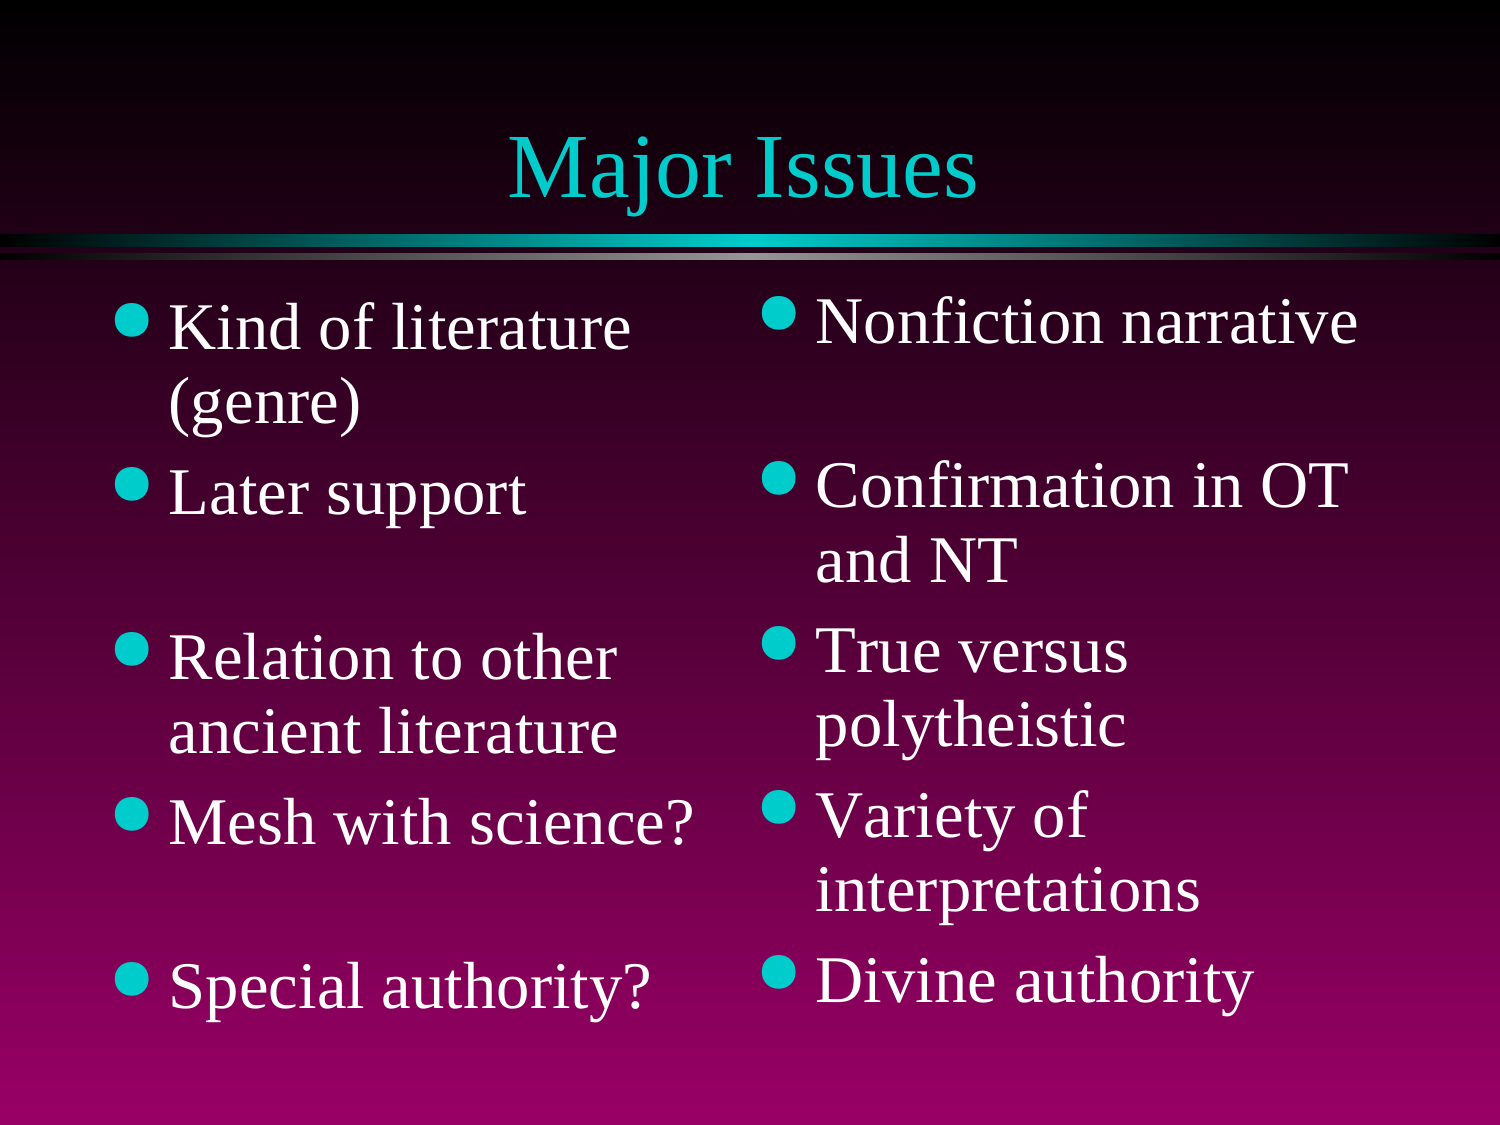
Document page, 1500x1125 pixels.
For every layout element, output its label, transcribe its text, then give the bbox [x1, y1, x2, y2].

title Major Issues [99, 37, 1388, 225]
list Kind of literature (genre) Later support Relation to other ancient literature Mesh with science? Special authority? [112, 290, 741, 1033]
list Nonfiction narrative Confirmation in OT and NT True versus polytheistic Variety of interpretations Divine authority [759, 283, 1426, 1027]
